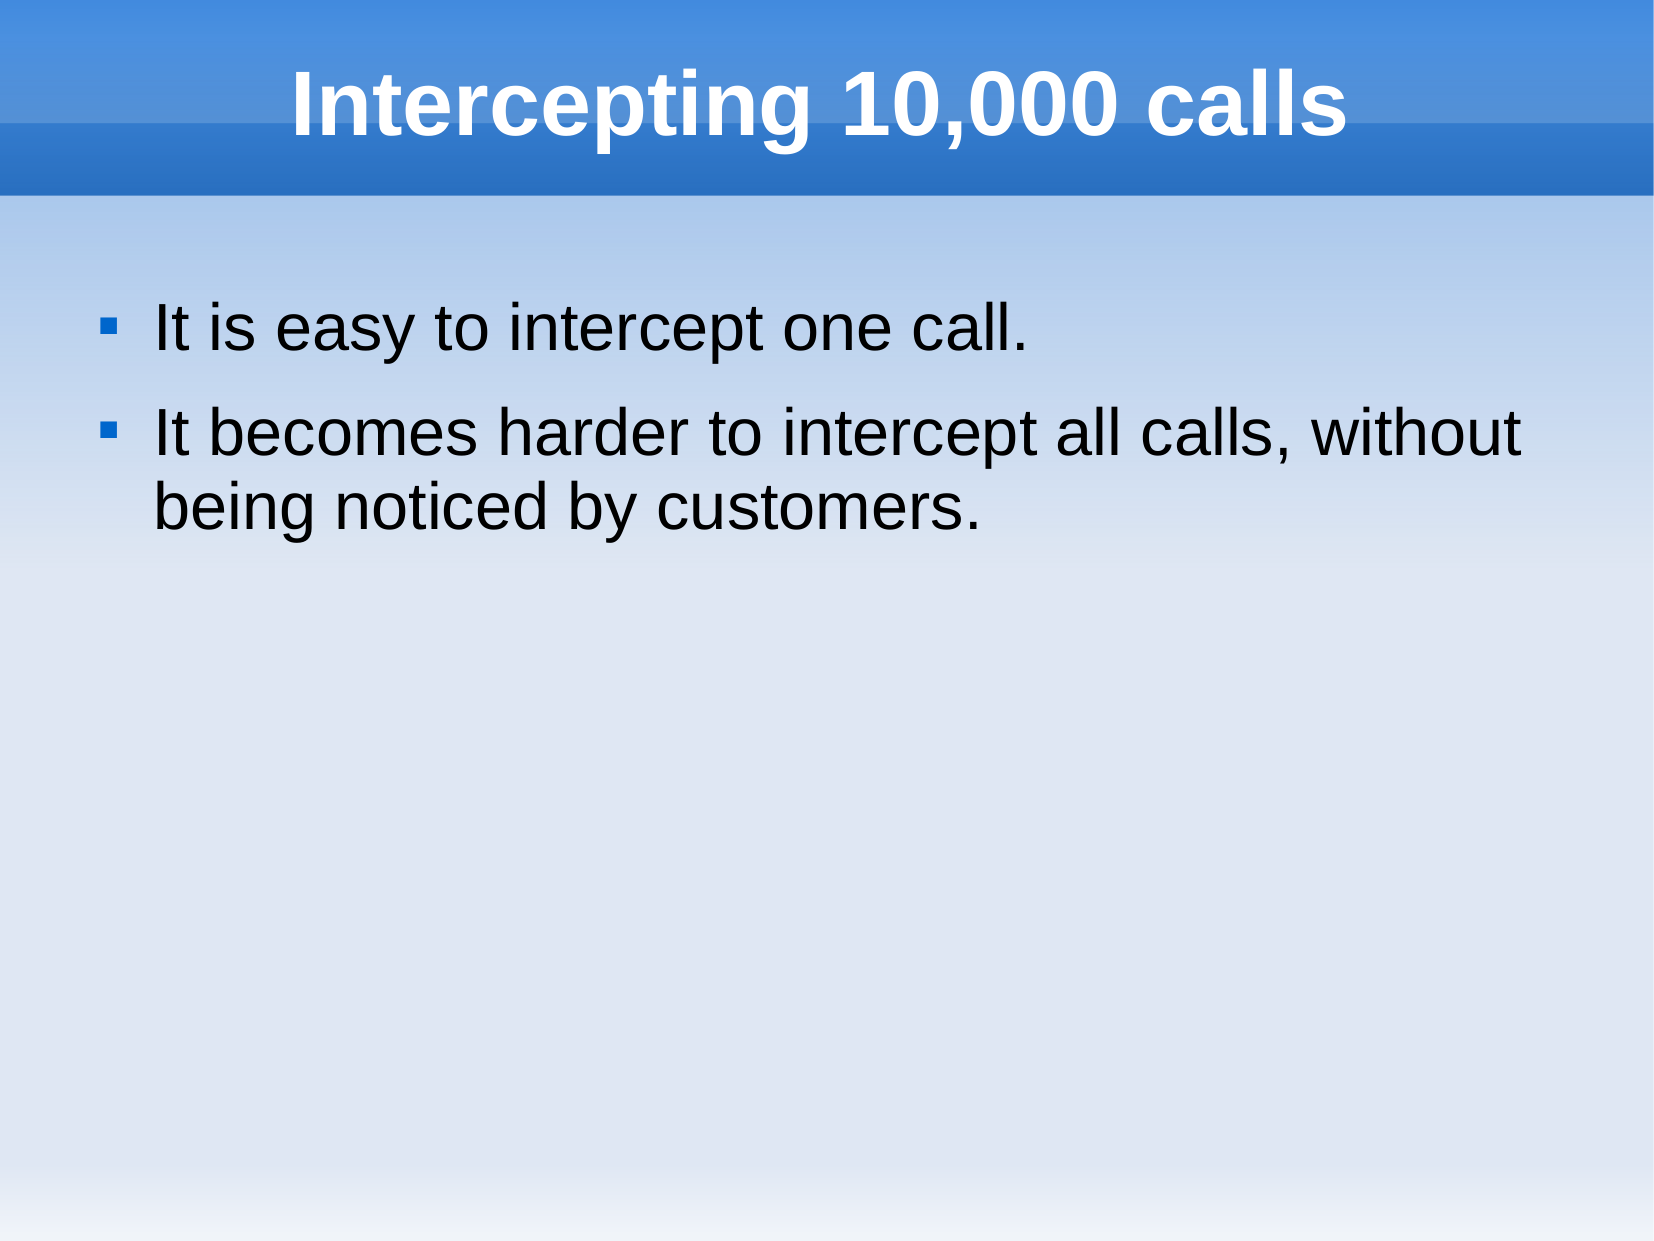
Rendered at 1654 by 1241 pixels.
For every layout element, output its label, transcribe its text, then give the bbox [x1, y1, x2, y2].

picture [0, 0, 1654, 1241]
list It is easy to intercept one call. It becomes harder to intercept all calls, without being noticed by customers. [82, 290, 1571, 1109]
title Intercepting 10,000 calls [76, 0, 1565, 208]
